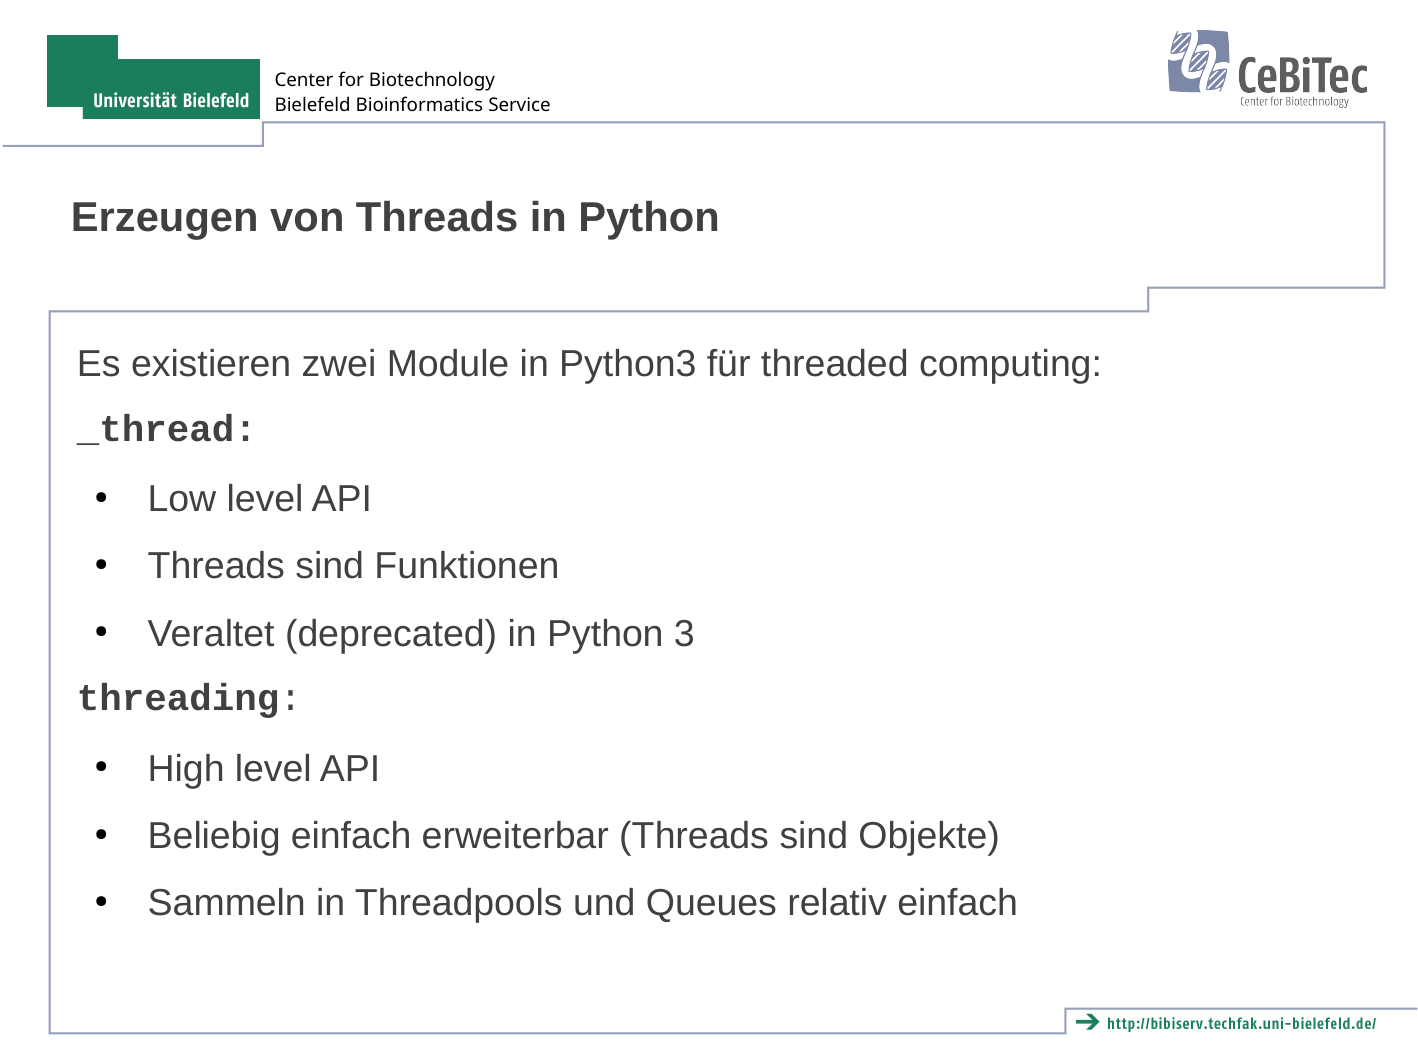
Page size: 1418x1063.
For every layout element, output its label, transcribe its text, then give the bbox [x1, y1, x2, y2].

list Es existieren zwei Module in Python3 für threaded computing: _thread: Low level API Threads sind Funktionen Veraltet (deprecated) in Python 3 threading: High level API Beliebig einfach erweiterbar (Threads sind Objekte) Sammeln in Threadpools und Queues relativ einfach [76, 342, 1375, 997]
picture [2, 3, 1418, 1063]
title Erzeugen von Threads in Python [70, 159, 1359, 275]
